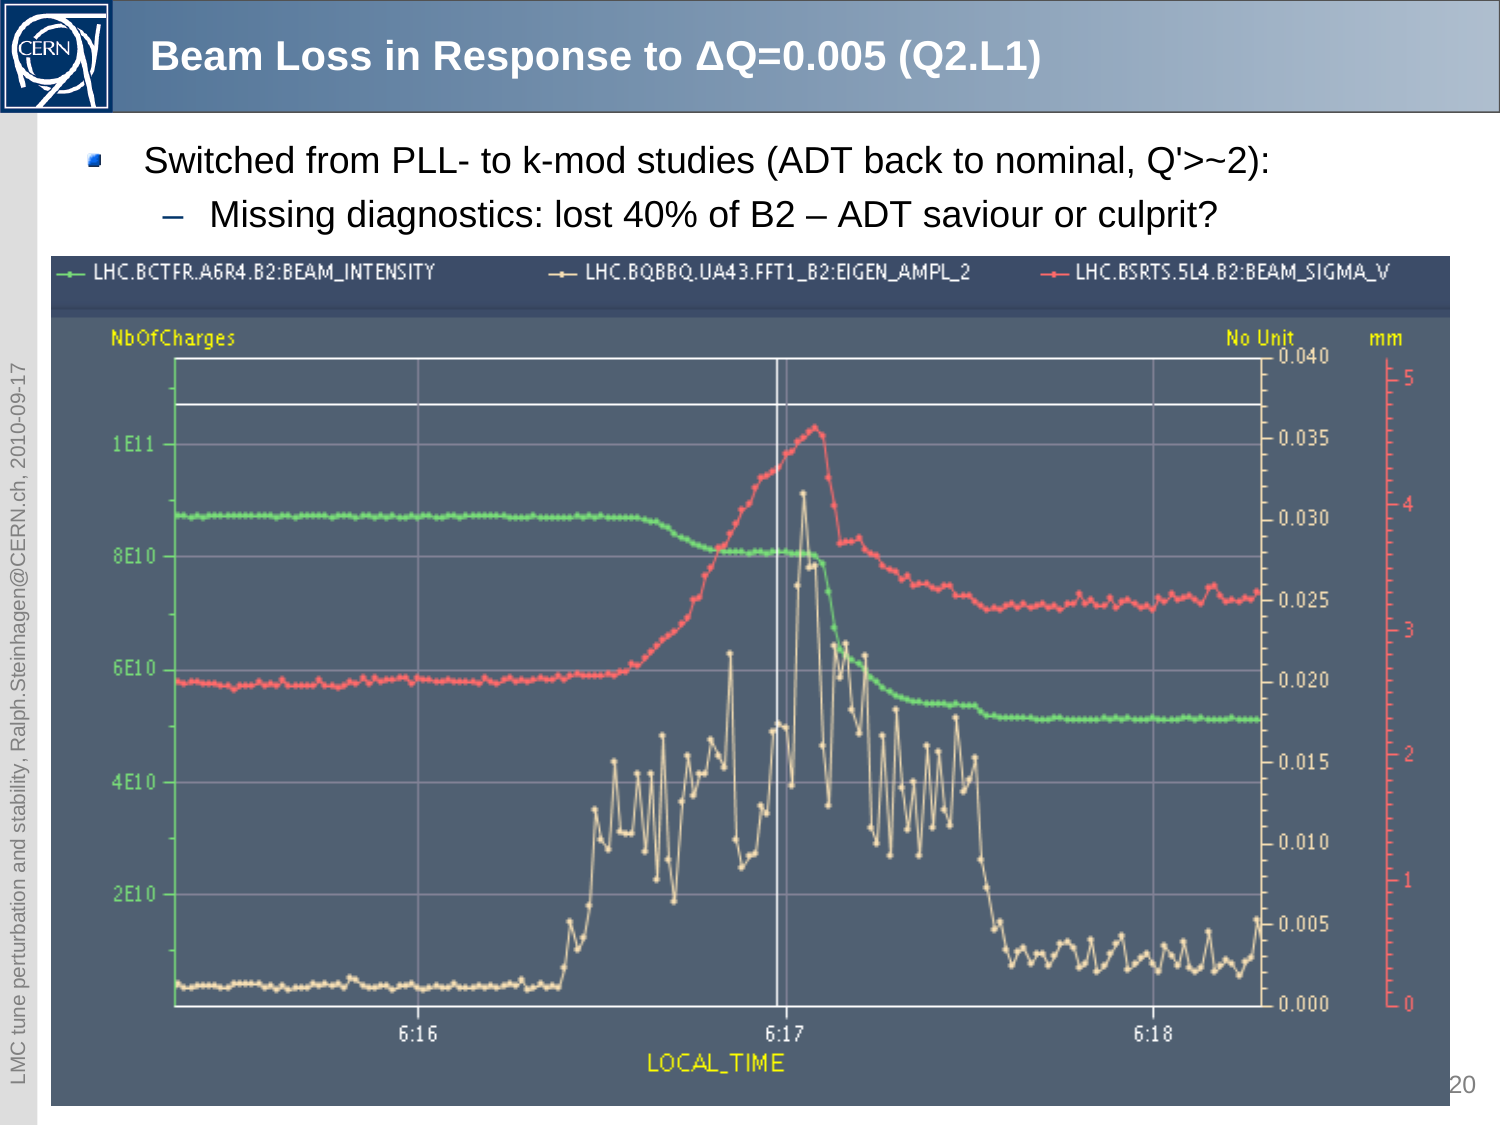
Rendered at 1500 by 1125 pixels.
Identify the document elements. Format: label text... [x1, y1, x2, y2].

list Switched from PLL- to k-mod studies (ADT back to nominal, Q'>~2): Missing diagnostics: lost 40% of B2 – ADT saviour or culprit? [87, 137, 1438, 256]
picture [51, 256, 1450, 1106]
picture [0, 0, 113, 113]
title Beam Loss in Response to ΔQ=0.005 (Q2.L1) [150, 7, 1201, 106]
